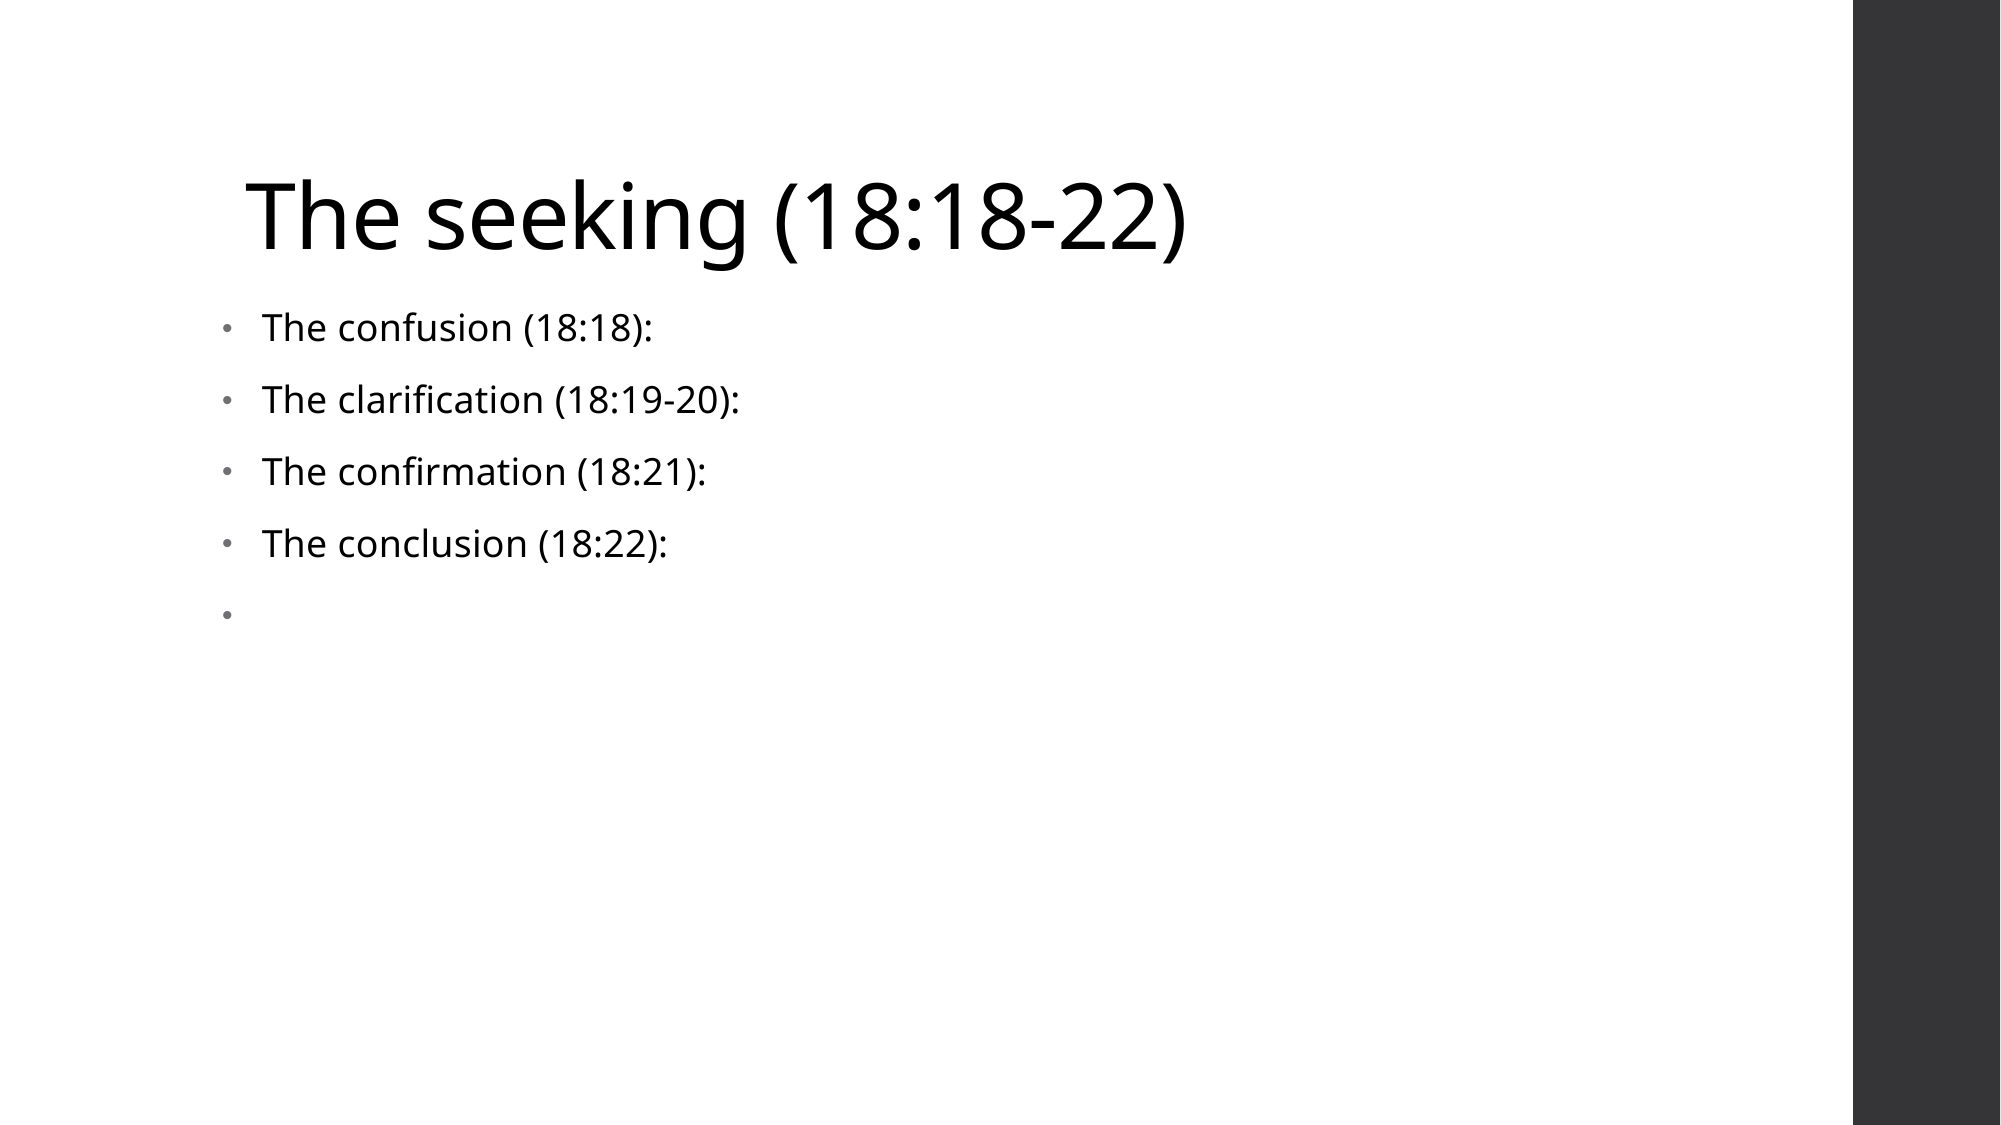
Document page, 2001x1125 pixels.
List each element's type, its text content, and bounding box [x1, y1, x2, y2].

title The seeking (18:18-22) [206, 60, 1797, 278]
list The confusion (18:18): The clarification (18:19-20): The confirmation (18:21): The conclusion (18:22): [206, 299, 1617, 1014]
